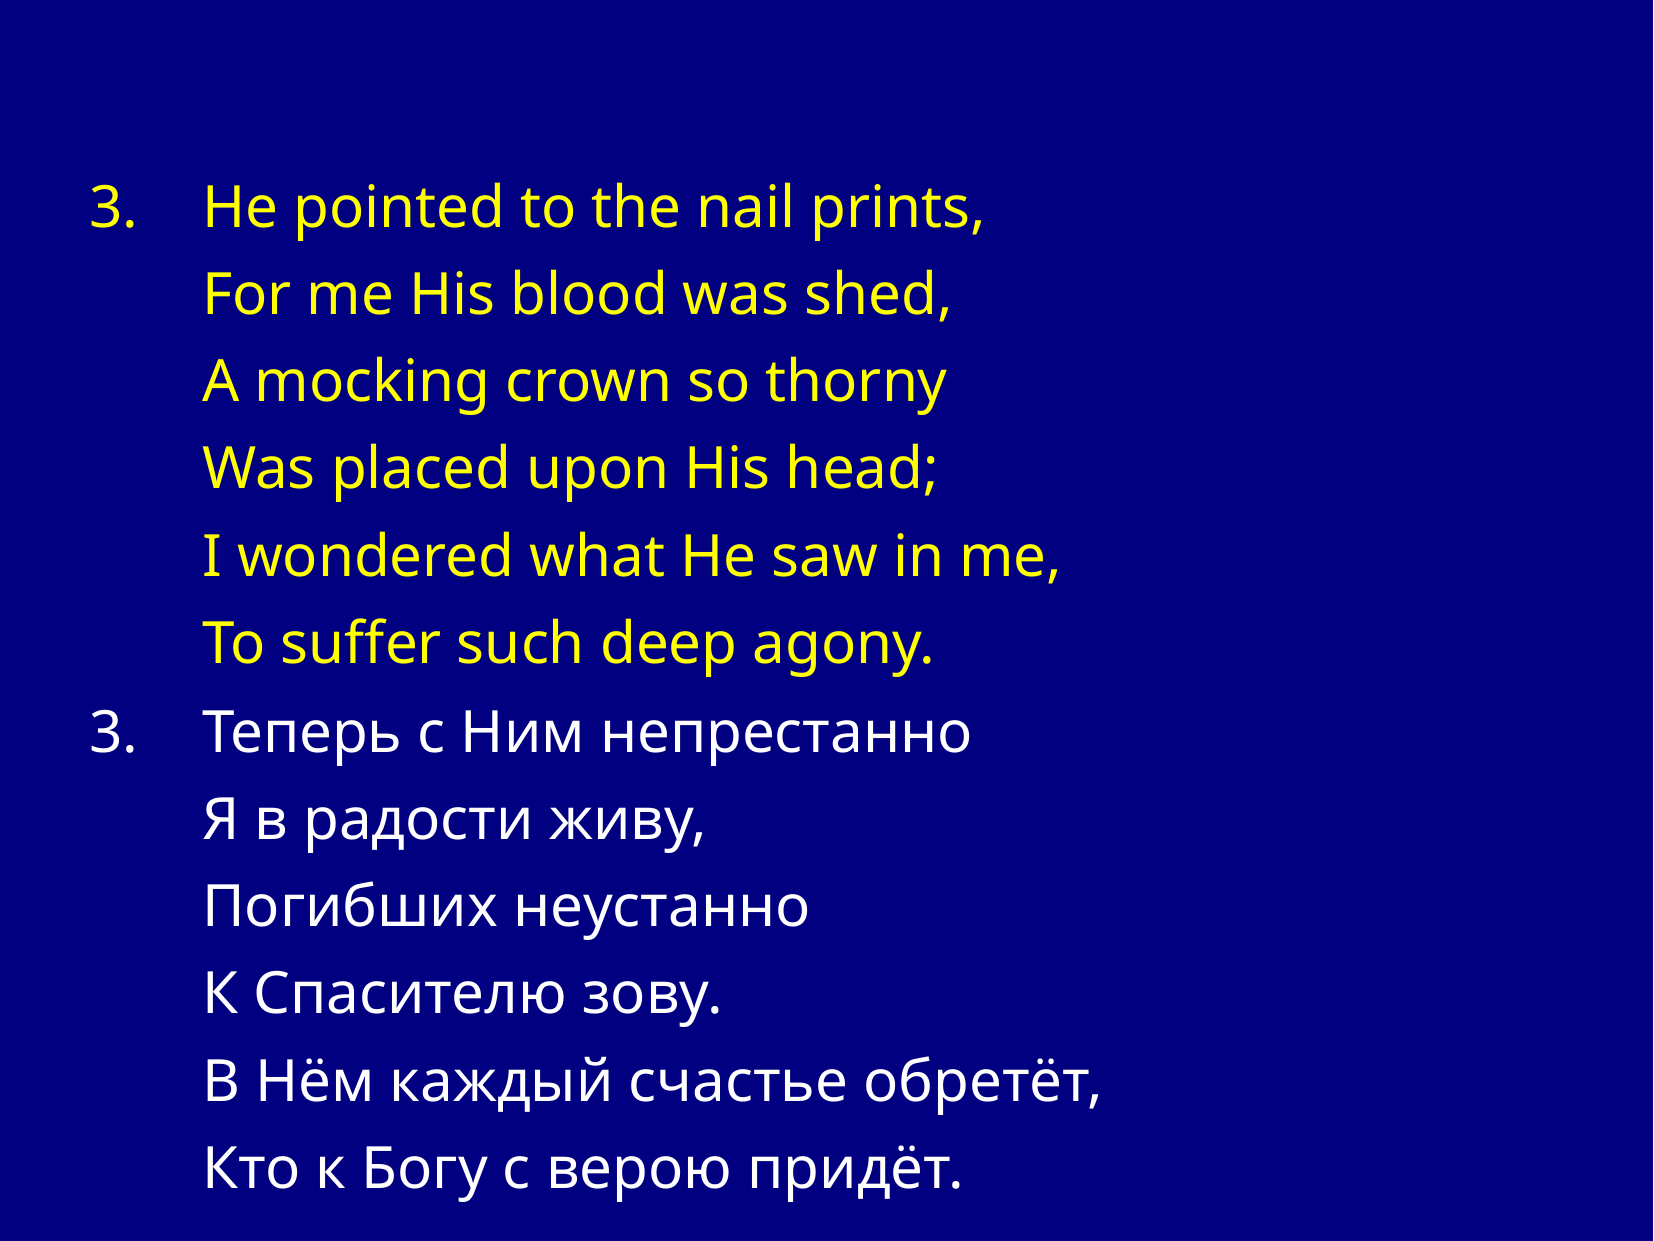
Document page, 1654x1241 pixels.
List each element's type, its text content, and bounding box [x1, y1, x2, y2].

text_box 3. He pointed to the nail prints, For me His blood was shed, A mocking crown so thorny Was placed upon His head; I wondered what He saw in me, To suffer such deep agony. [75, 150, 1576, 638]
text_box 3. Теперь с Ним непрестанно Я в радости живу, Погибших неустанно К Спасителю зову. В Нём каждый счастье обретёт, Кто к Богу с верою придёт. [75, 675, 1576, 1163]
